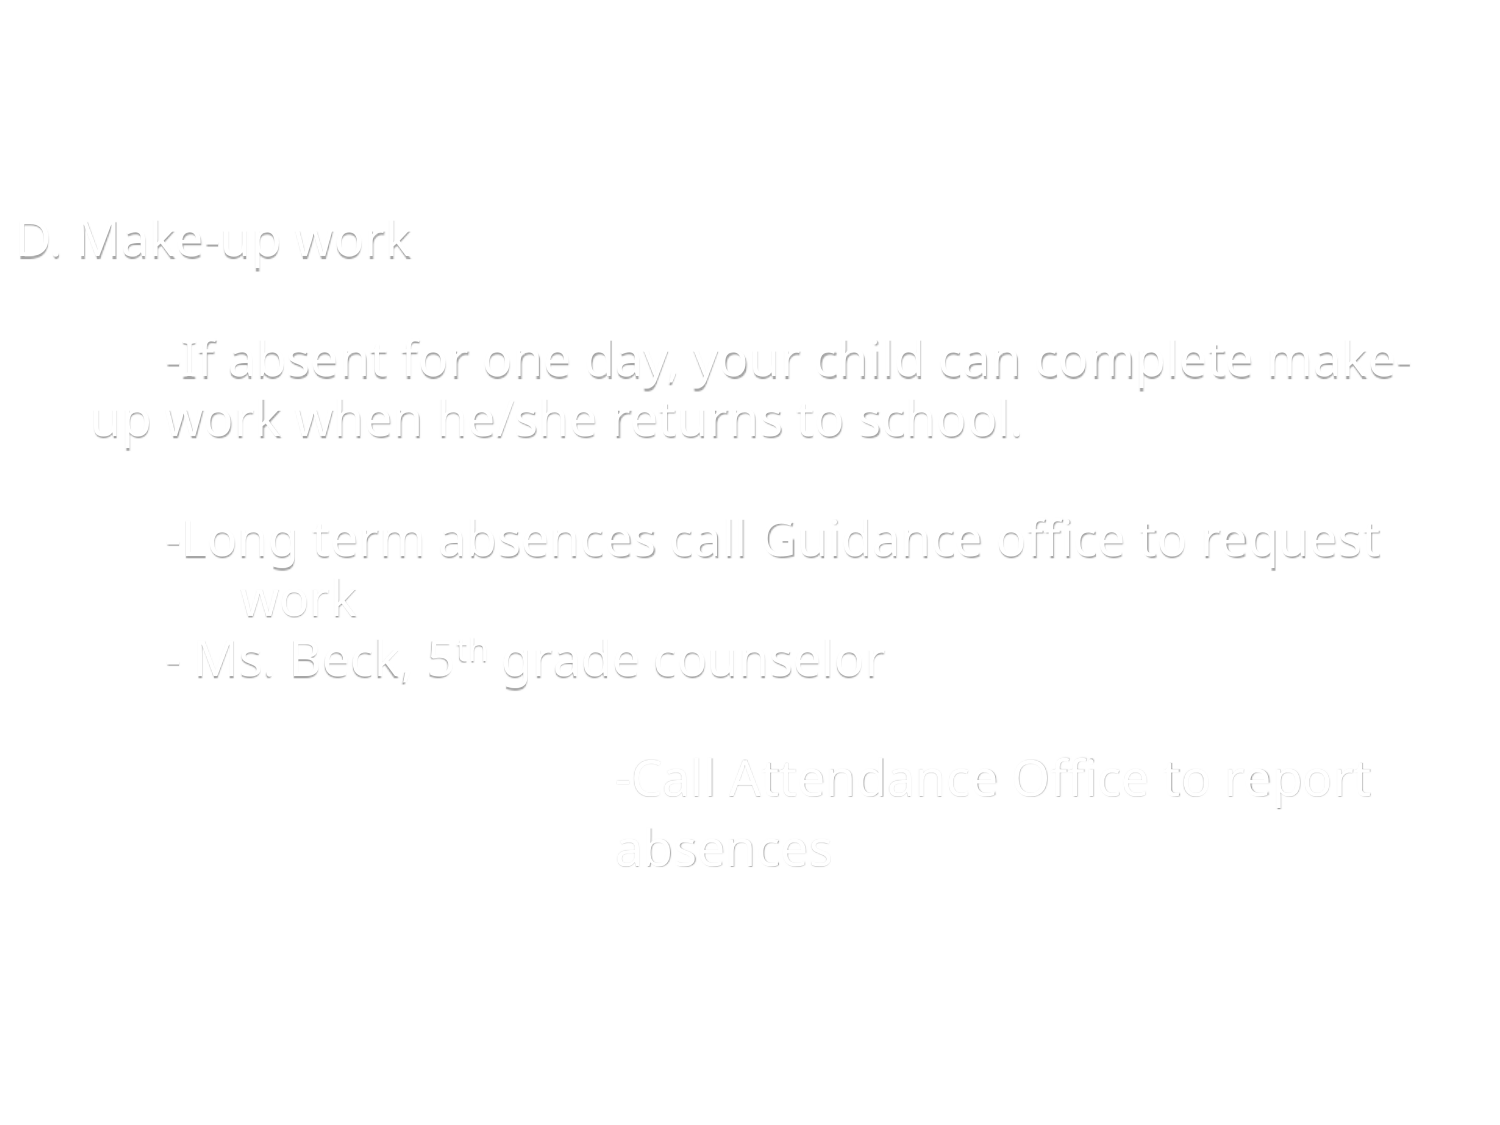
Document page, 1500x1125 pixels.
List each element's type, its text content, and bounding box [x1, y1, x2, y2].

text_box D. Make-up work -If absent for one day, your child can complete make- up work when he/she returns to school. -Long term absences call Guidance office to request work - Ms. Beck, 5th grade counselor -Call Attendance Office to report absences [0, 198, 1500, 893]
